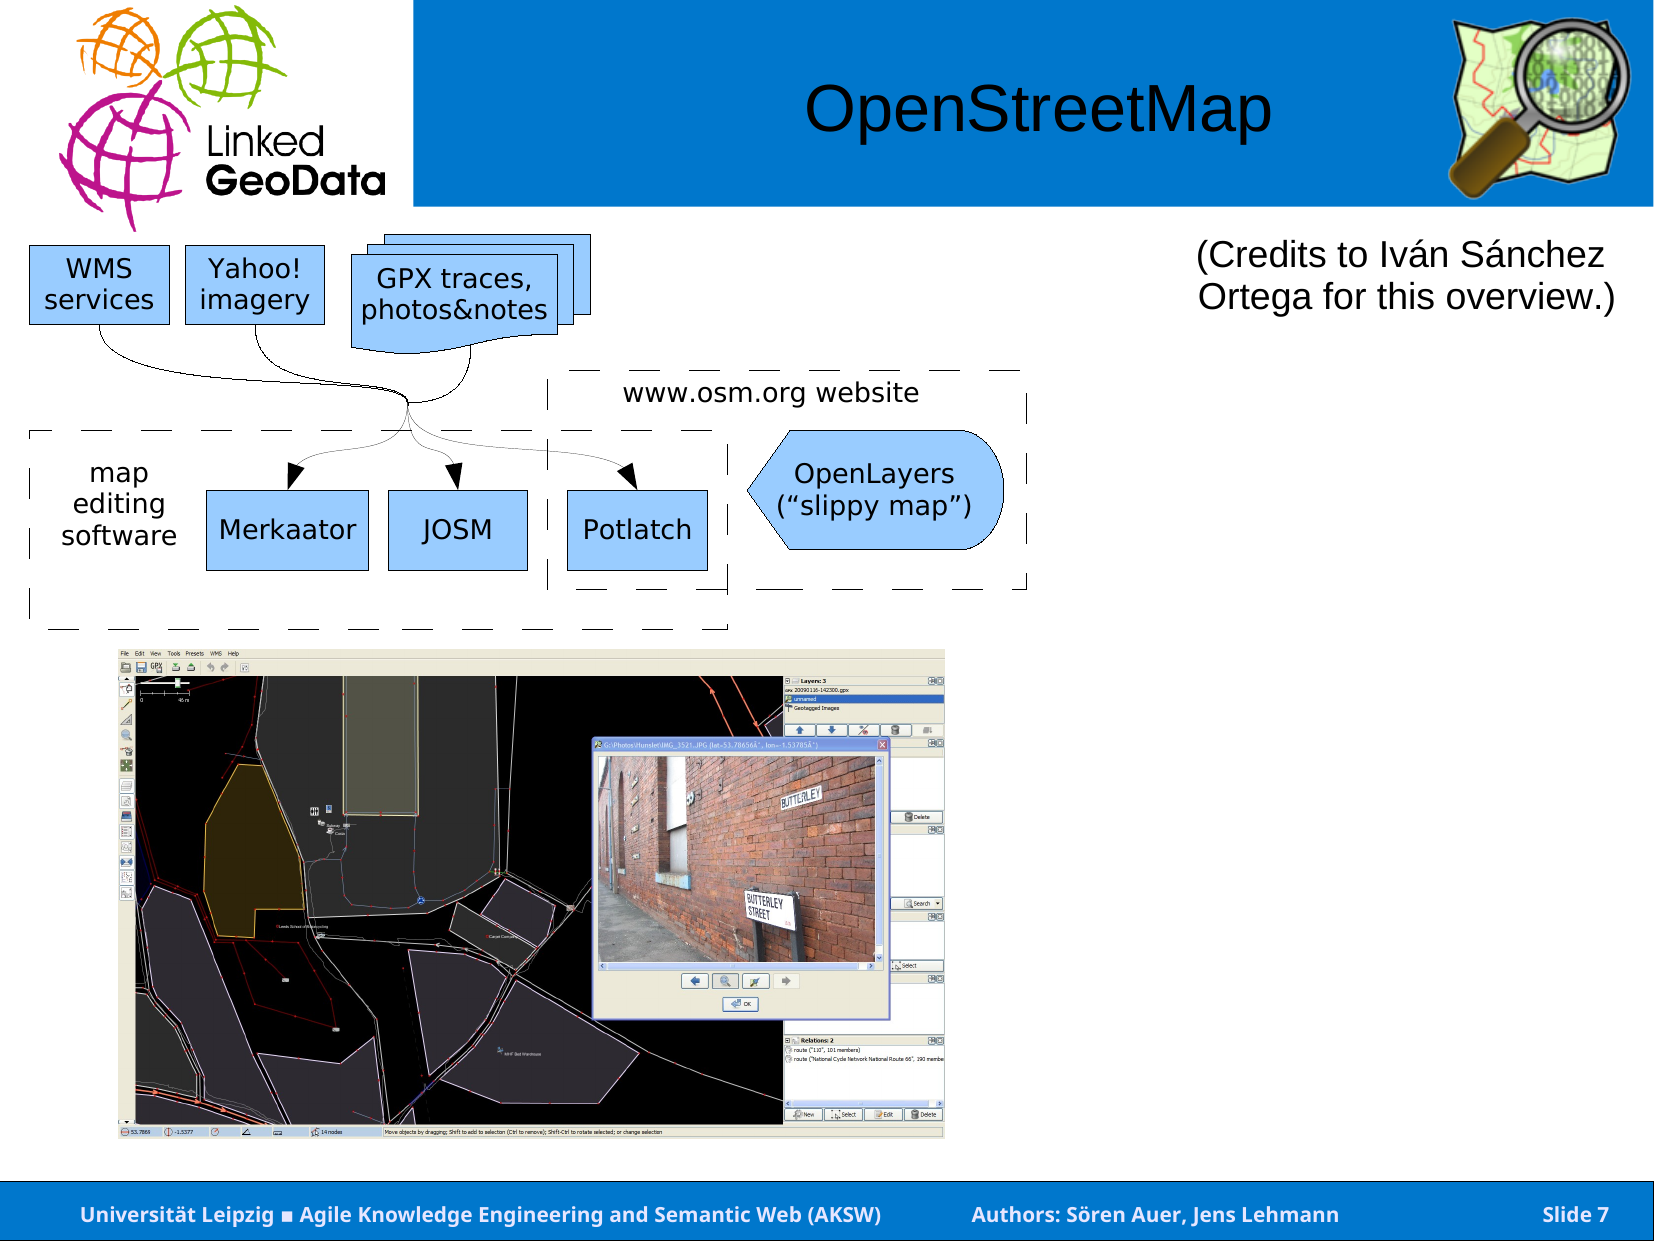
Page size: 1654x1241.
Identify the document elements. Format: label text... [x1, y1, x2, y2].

text_box map editing software [29, 450, 209, 559]
text_box Merkaator [206, 490, 369, 571]
text_box (Credits to Iván Sánchez Ortega for this overview.) [1181, 226, 1632, 393]
picture [118, 649, 945, 1139]
text_box www.osm.org website [607, 370, 947, 421]
text_box WMS services [29, 245, 170, 325]
text_box Yahoo! imagery [185, 245, 325, 325]
title OpenStreetMap [442, 46, 1446, 170]
picture [1446, 13, 1635, 201]
picture [59, 5, 385, 232]
text_box OpenLayers (“slippy map”) [747, 430, 1004, 550]
text_box Potlatch [567, 490, 708, 571]
text_box GPX traces, photos&notes [351, 234, 591, 354]
text_box JOSM [388, 490, 528, 571]
